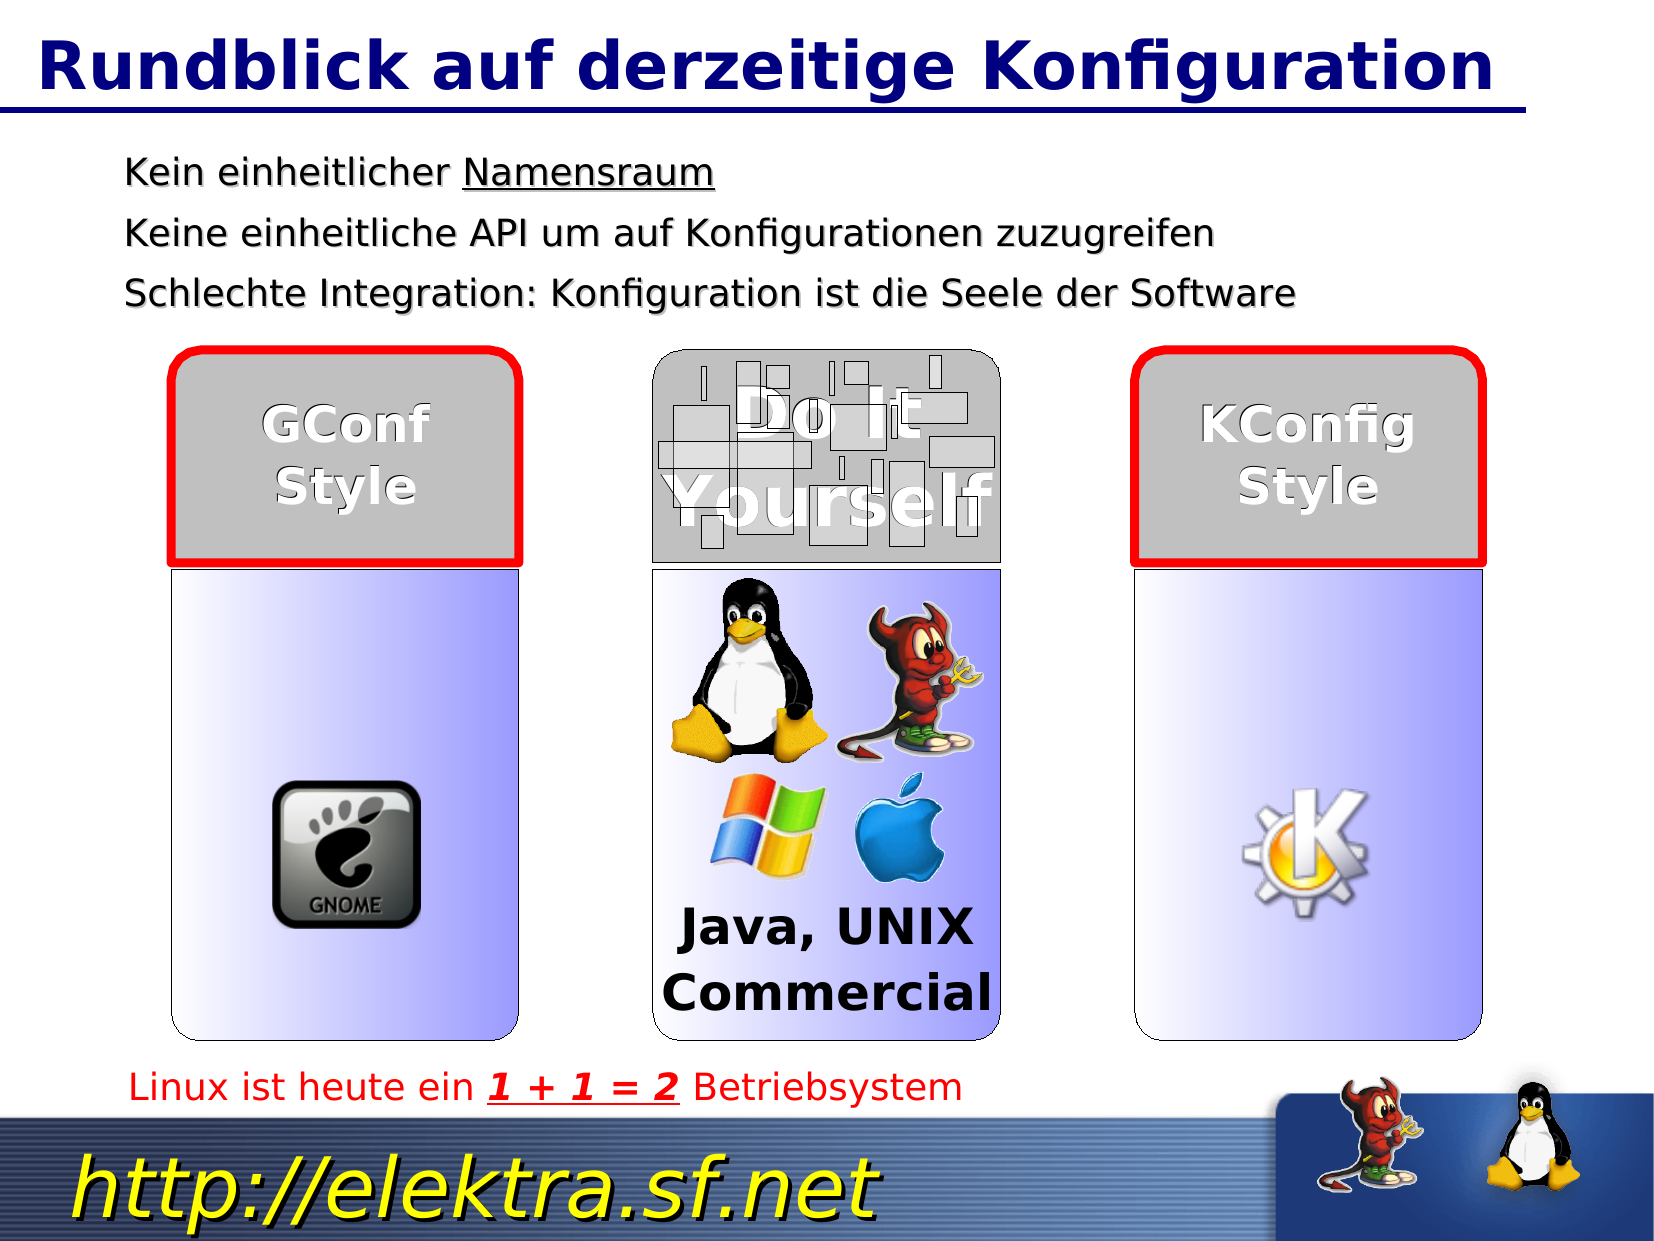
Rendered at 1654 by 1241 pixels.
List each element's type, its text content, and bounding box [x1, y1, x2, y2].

text_box [171, 569, 519, 1041]
picture [835, 600, 984, 763]
text_box Linux ist heute ein 1 + 1 = 2 Betriebsystem [127, 1062, 981, 1107]
text_box [652, 349, 1001, 563]
text_box [1134, 349, 1483, 563]
text_box KConfig Style [1142, 392, 1475, 516]
picture [0, 1061, 1654, 1241]
text_box Do It Yourself [661, 364, 994, 546]
text_box Rundblick auf derzeitige Konfiguration [22, 14, 1611, 126]
text_box Java, UNIX [680, 893, 975, 954]
text_box [652, 569, 1001, 1041]
text_box Commercial [661, 961, 994, 1021]
picture [854, 771, 945, 883]
text_box GConf Style [226, 392, 467, 516]
picture [1241, 788, 1376, 922]
picture [671, 578, 828, 763]
picture [710, 773, 829, 881]
picture [272, 780, 421, 930]
text_box [1134, 569, 1483, 1041]
list Kein einheitlicher Namensraum Keine einheitliche API um auf Konfigurationen zuzugreifen Schlechte Integration: Konfiguration ist die Seele der Software [108, 140, 1556, 321]
text_box [171, 349, 519, 563]
